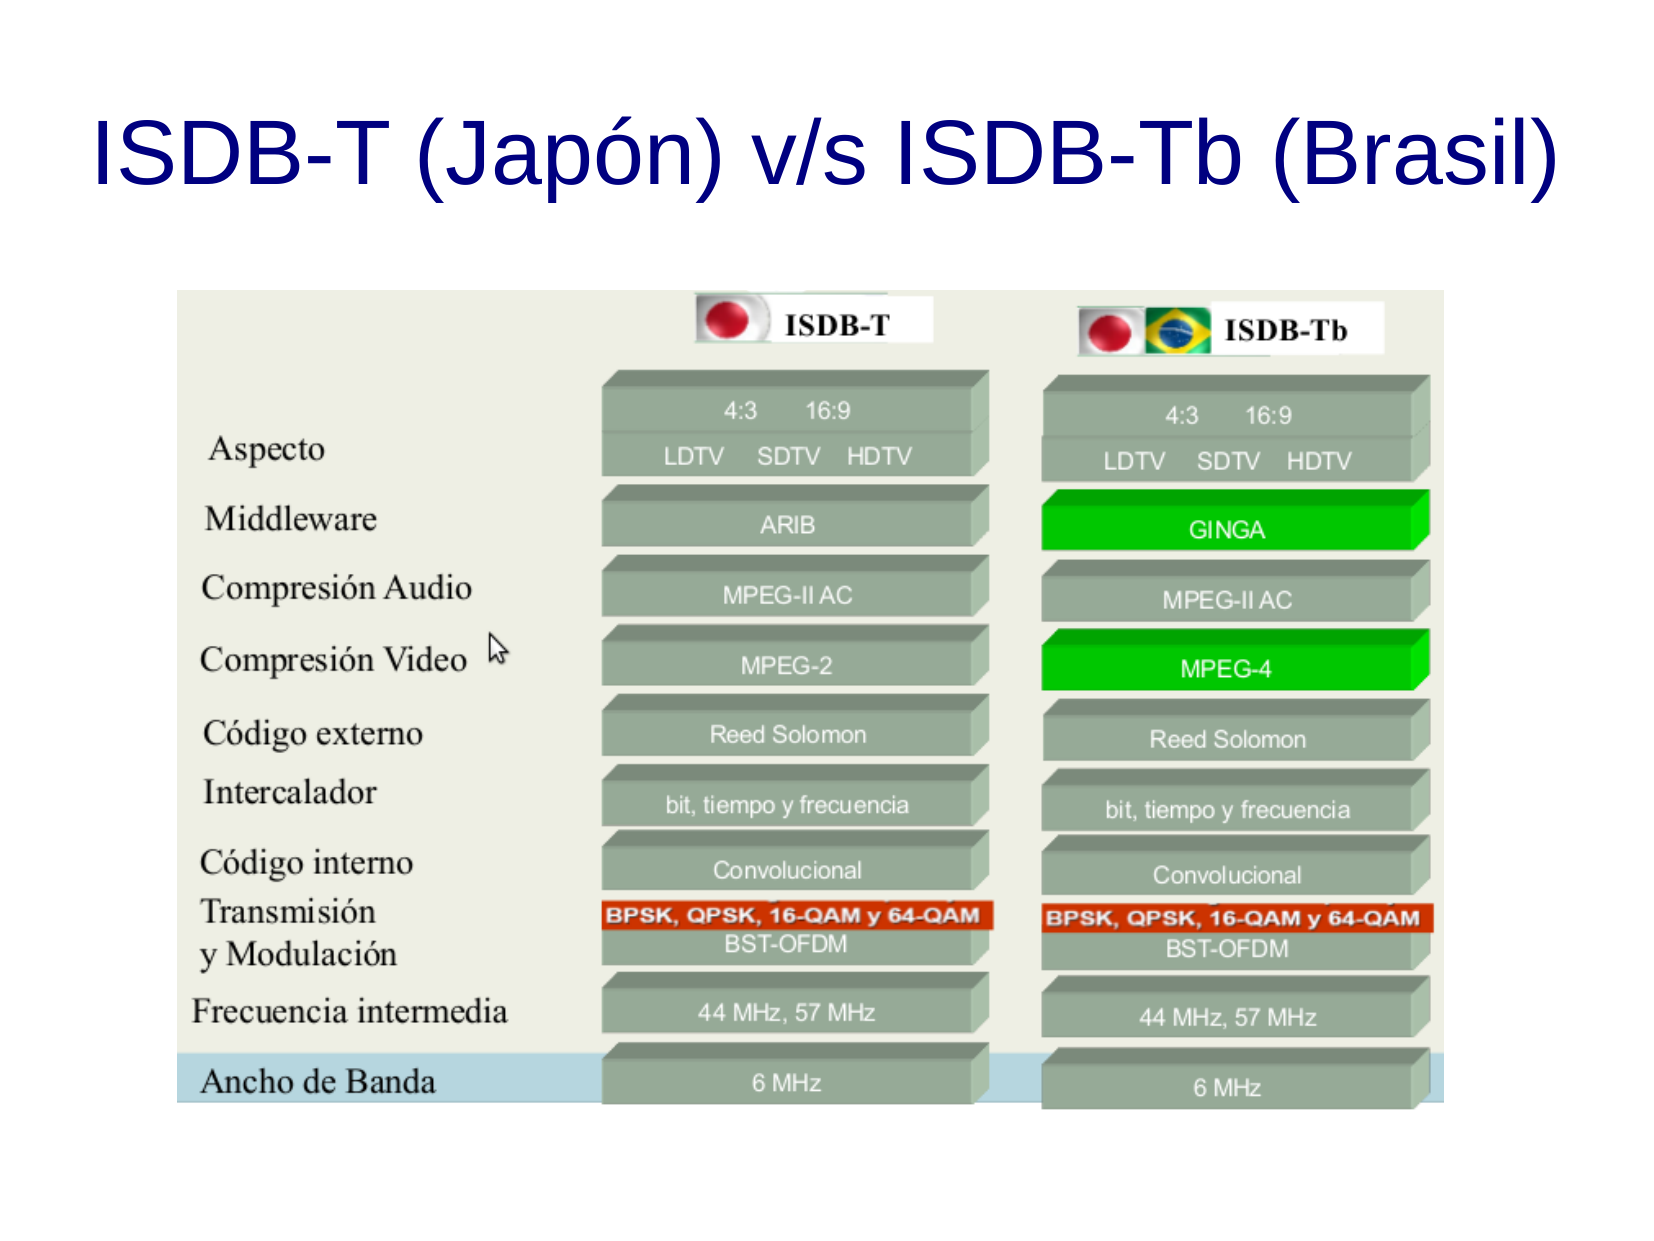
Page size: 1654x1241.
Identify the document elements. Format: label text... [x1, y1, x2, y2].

title ISDB-T (Japón) v/s ISDB-Tb (Brasil) [82, 49, 1571, 257]
picture [177, 290, 1444, 1121]
